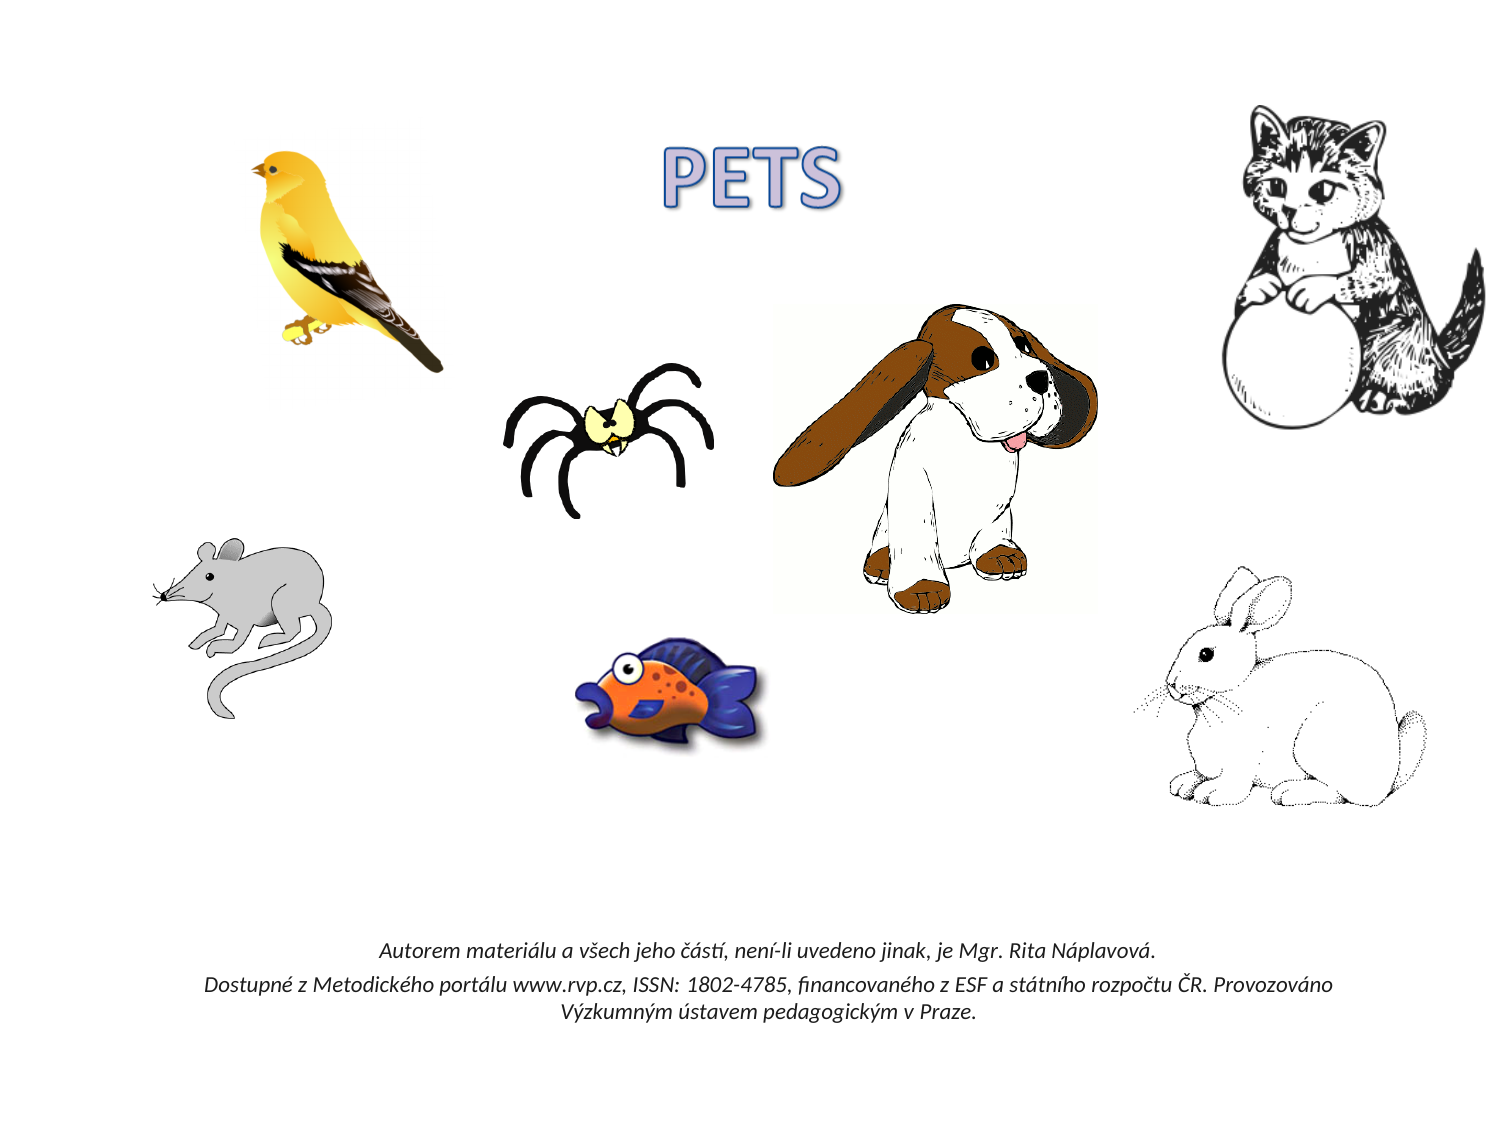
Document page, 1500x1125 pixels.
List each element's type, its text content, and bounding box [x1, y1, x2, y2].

picture [503, 363, 714, 519]
picture [1125, 562, 1441, 827]
picture [152, 538, 332, 719]
picture [773, 304, 1098, 614]
text_box Autorem materiálu a všech jeho částí, není-li uvedeno jinak, je Mgr. Rita Náplavová. Dostupné z Metodického portálu www.rvp.cz, ISSN: 1802-4785, financovaného z ESF a státního rozpočtu ČR. Provozováno Výzkumným ústavem pedagogickým v Praze. [147, 928, 1390, 1070]
picture [574, 632, 772, 758]
text_box [111, 58, 1500, 441]
